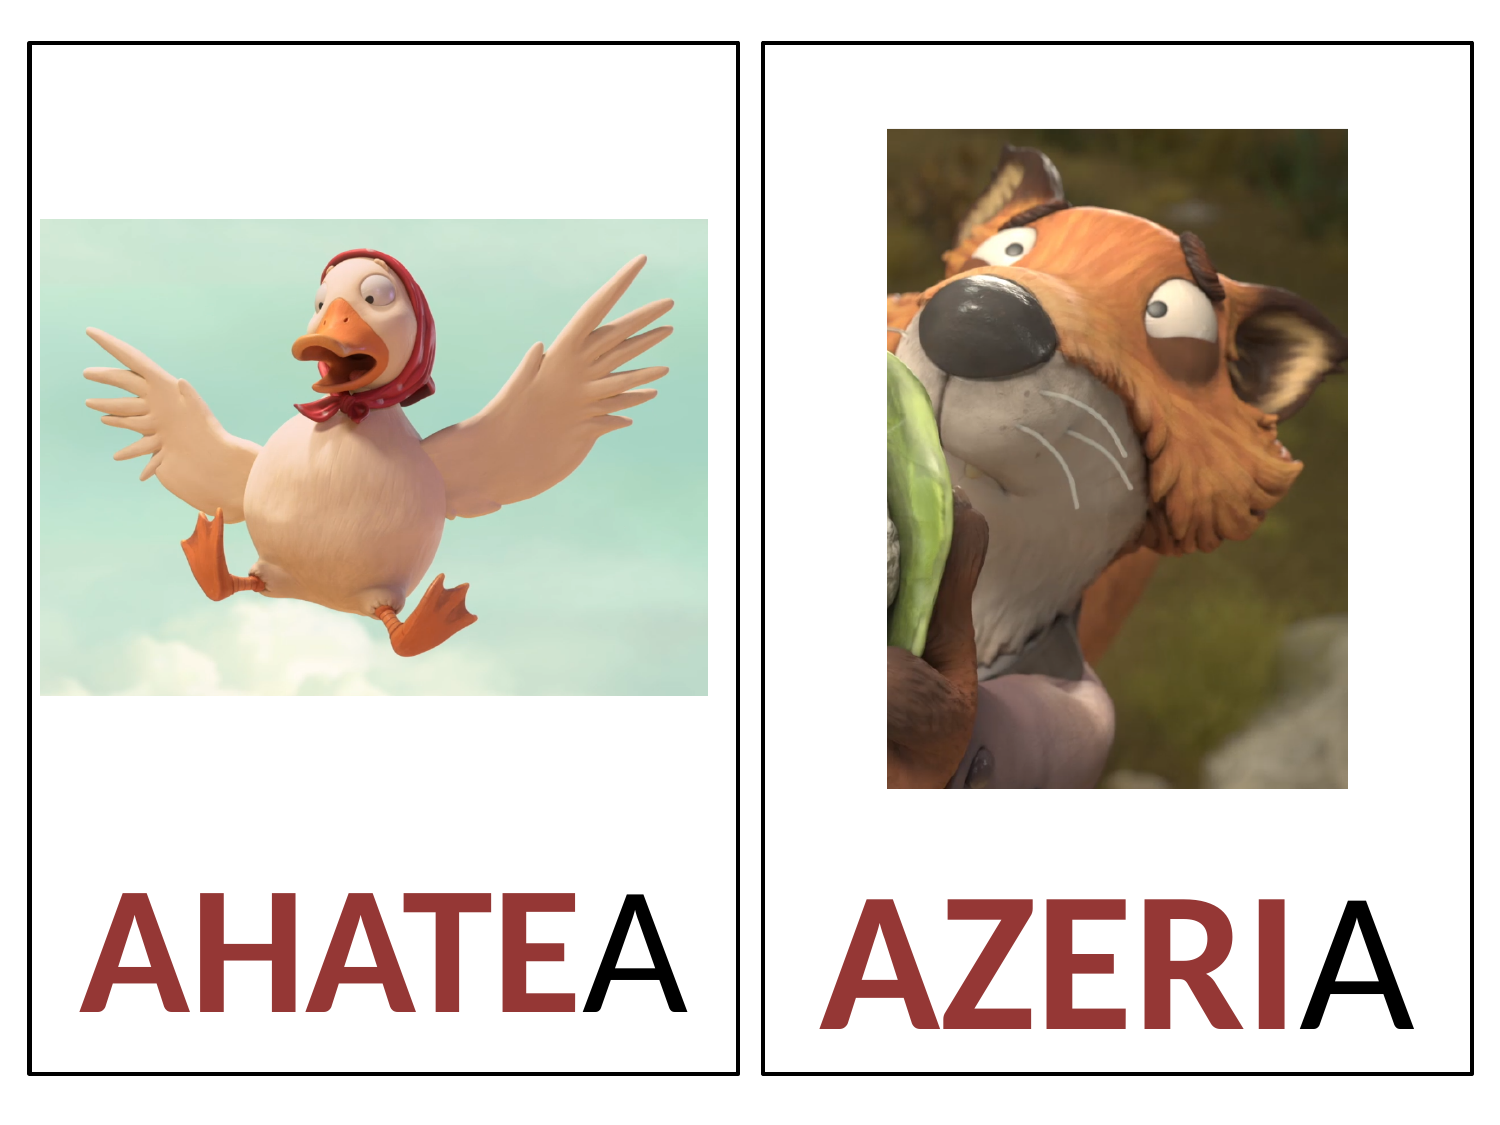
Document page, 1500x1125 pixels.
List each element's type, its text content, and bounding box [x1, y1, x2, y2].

picture [887, 127, 1348, 789]
picture [40, 219, 708, 696]
text_box AHATEA [64, 822, 704, 1058]
text_box AZERIA [804, 822, 1431, 1078]
